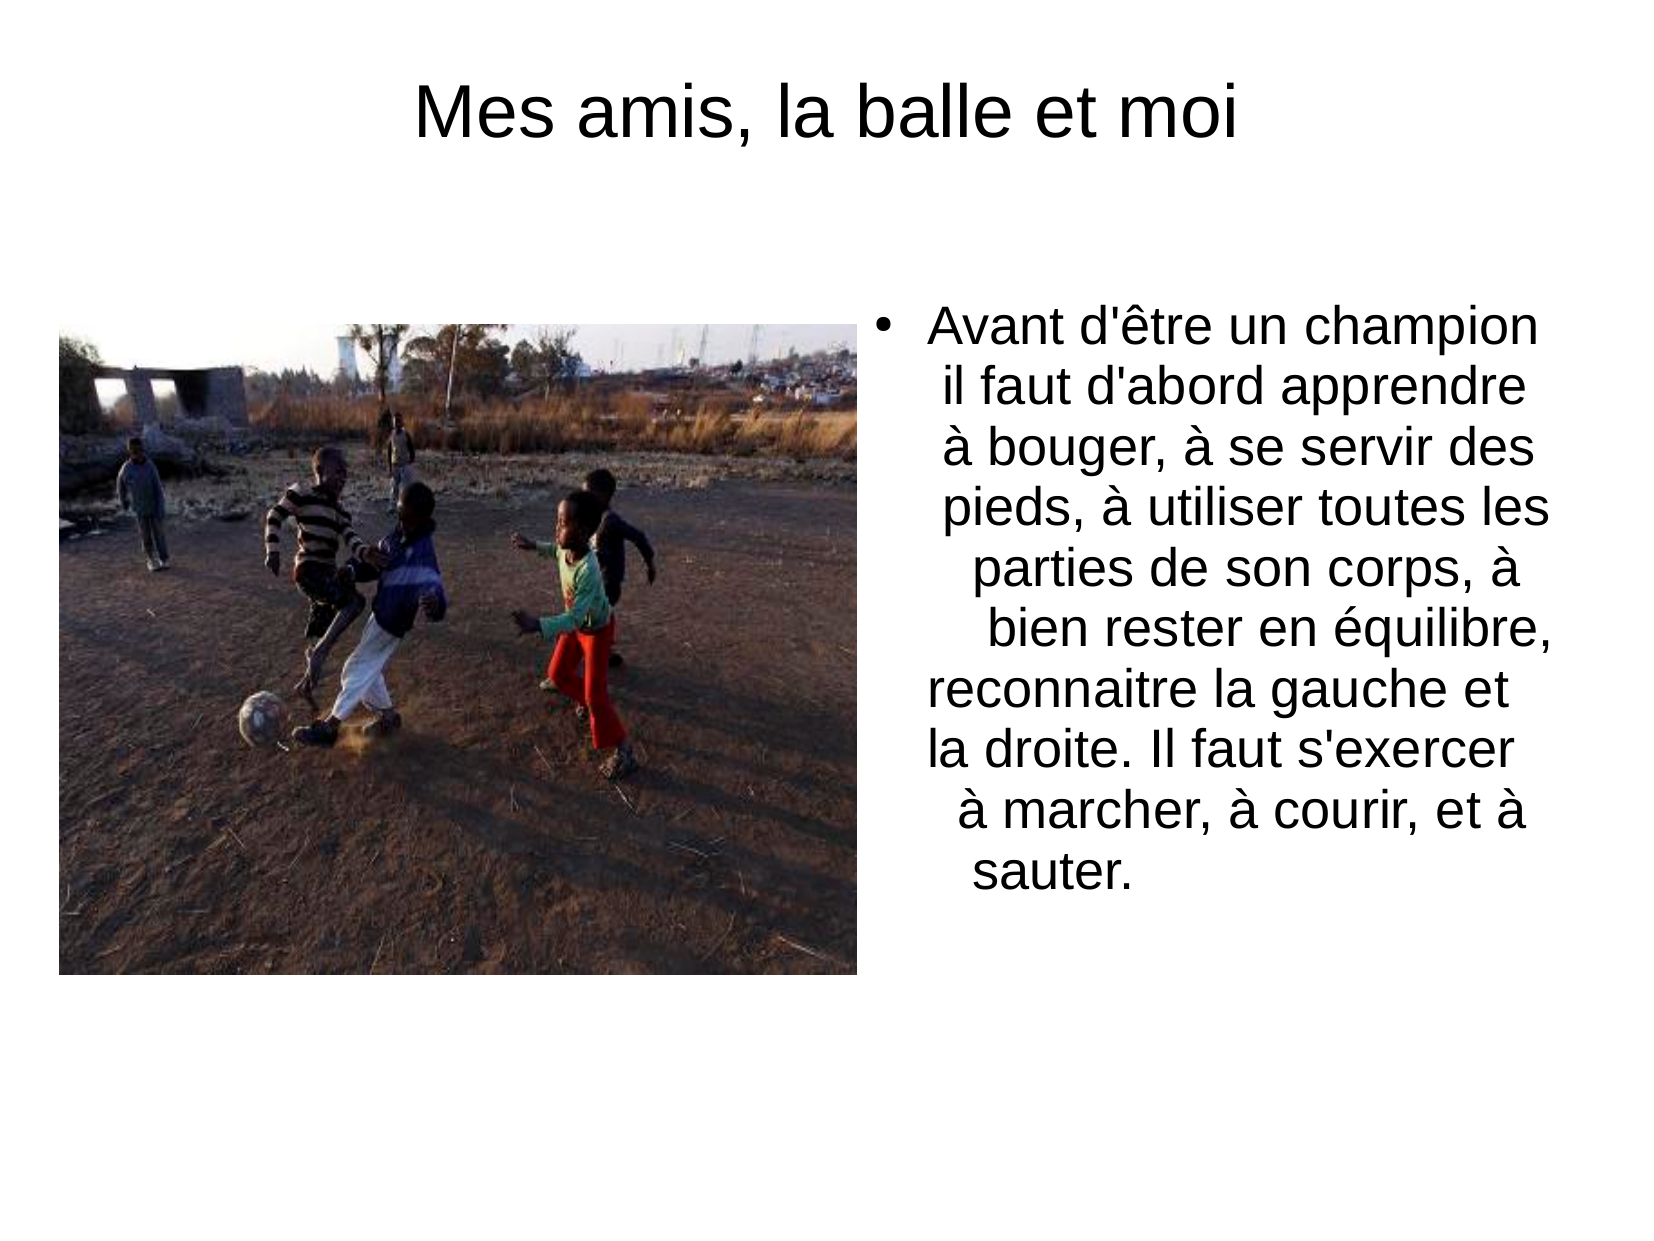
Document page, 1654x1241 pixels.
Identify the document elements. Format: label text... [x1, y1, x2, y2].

picture [59, 324, 857, 975]
title Mes amis, la balle et moi [82, 49, 1571, 257]
list Avant d'être un champion il faut d'abord apprendre à bouger, à se servir des pieds, à utiliser toutes les parties de son corps, à bien rester en équilibre, reconnaitre la gauche et la droite. Il faut s'exercer à marcher, à courir, et à sauter. [856, 295, 1583, 1114]
